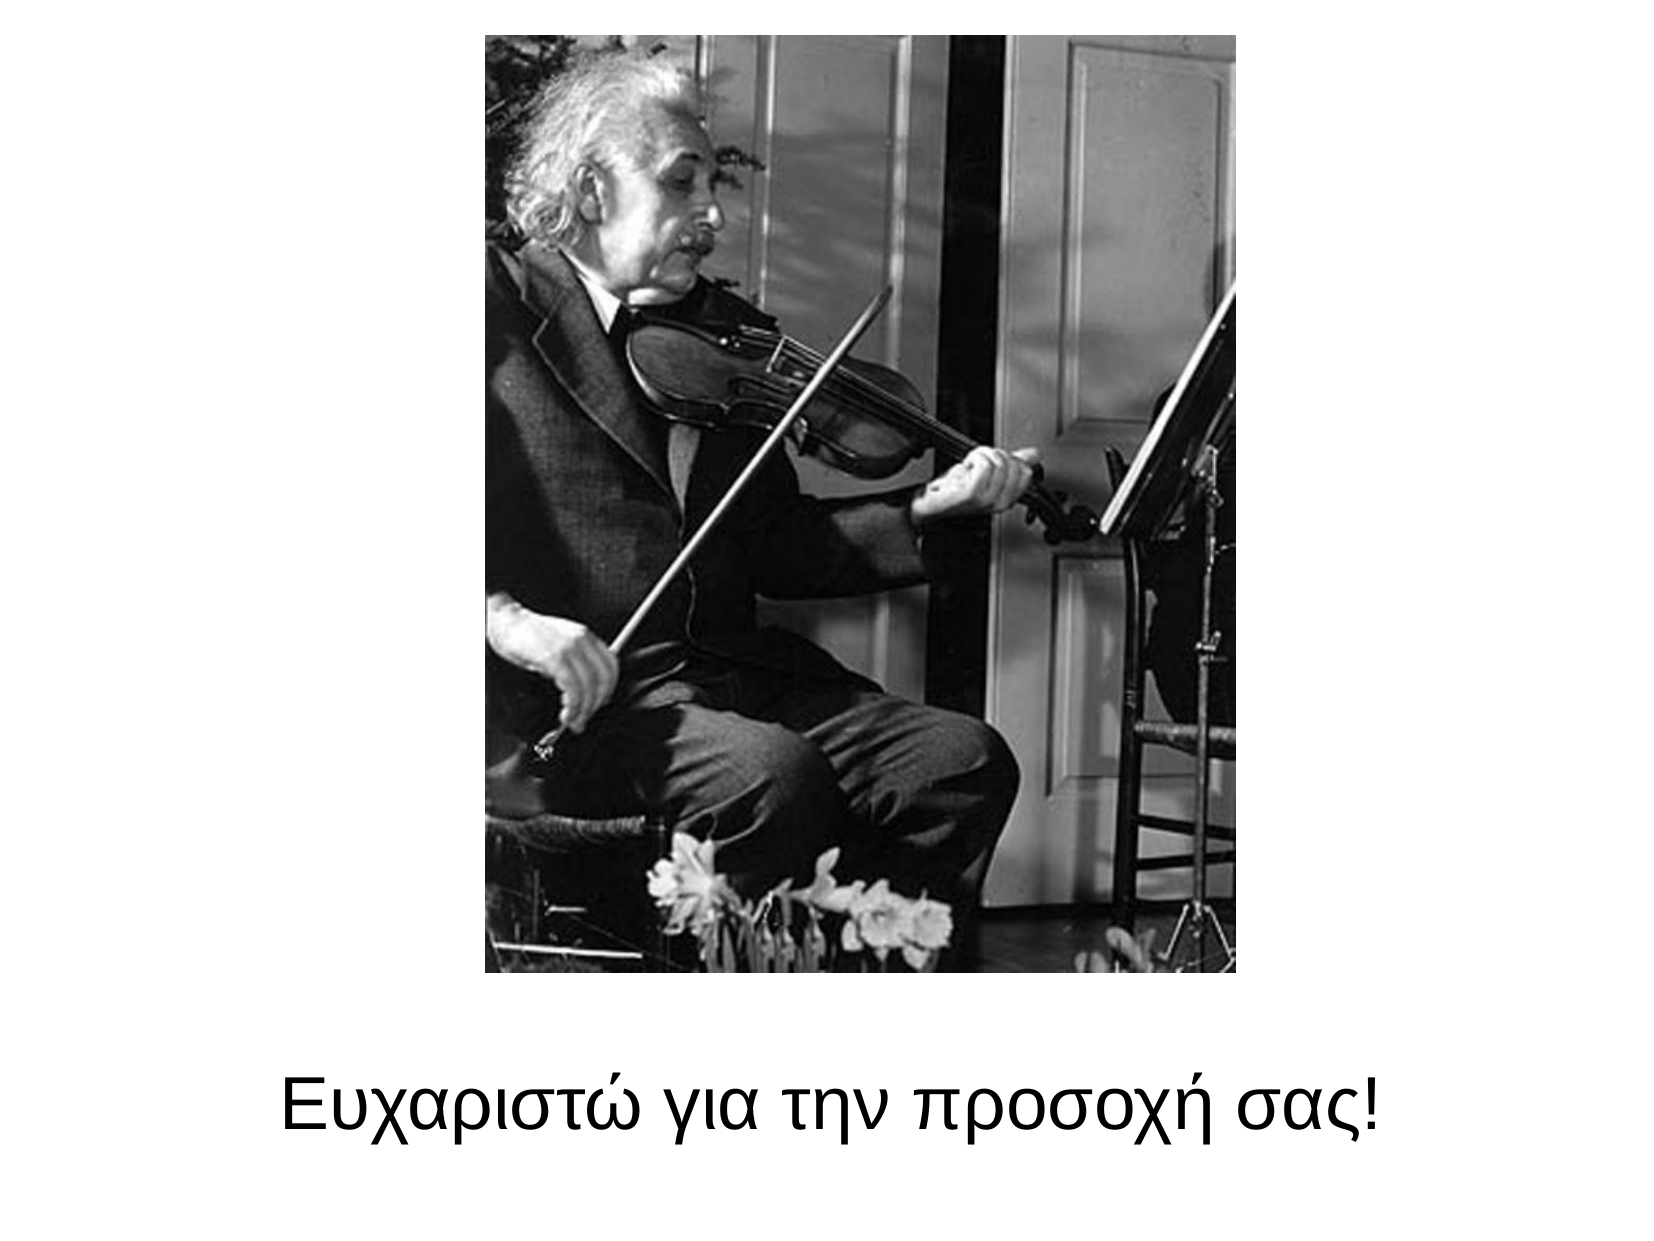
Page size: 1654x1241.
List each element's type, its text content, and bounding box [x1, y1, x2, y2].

picture [485, 35, 1236, 973]
title Ευχαριστώ για την προσοχή σας! [86, 1007, 1575, 1201]
